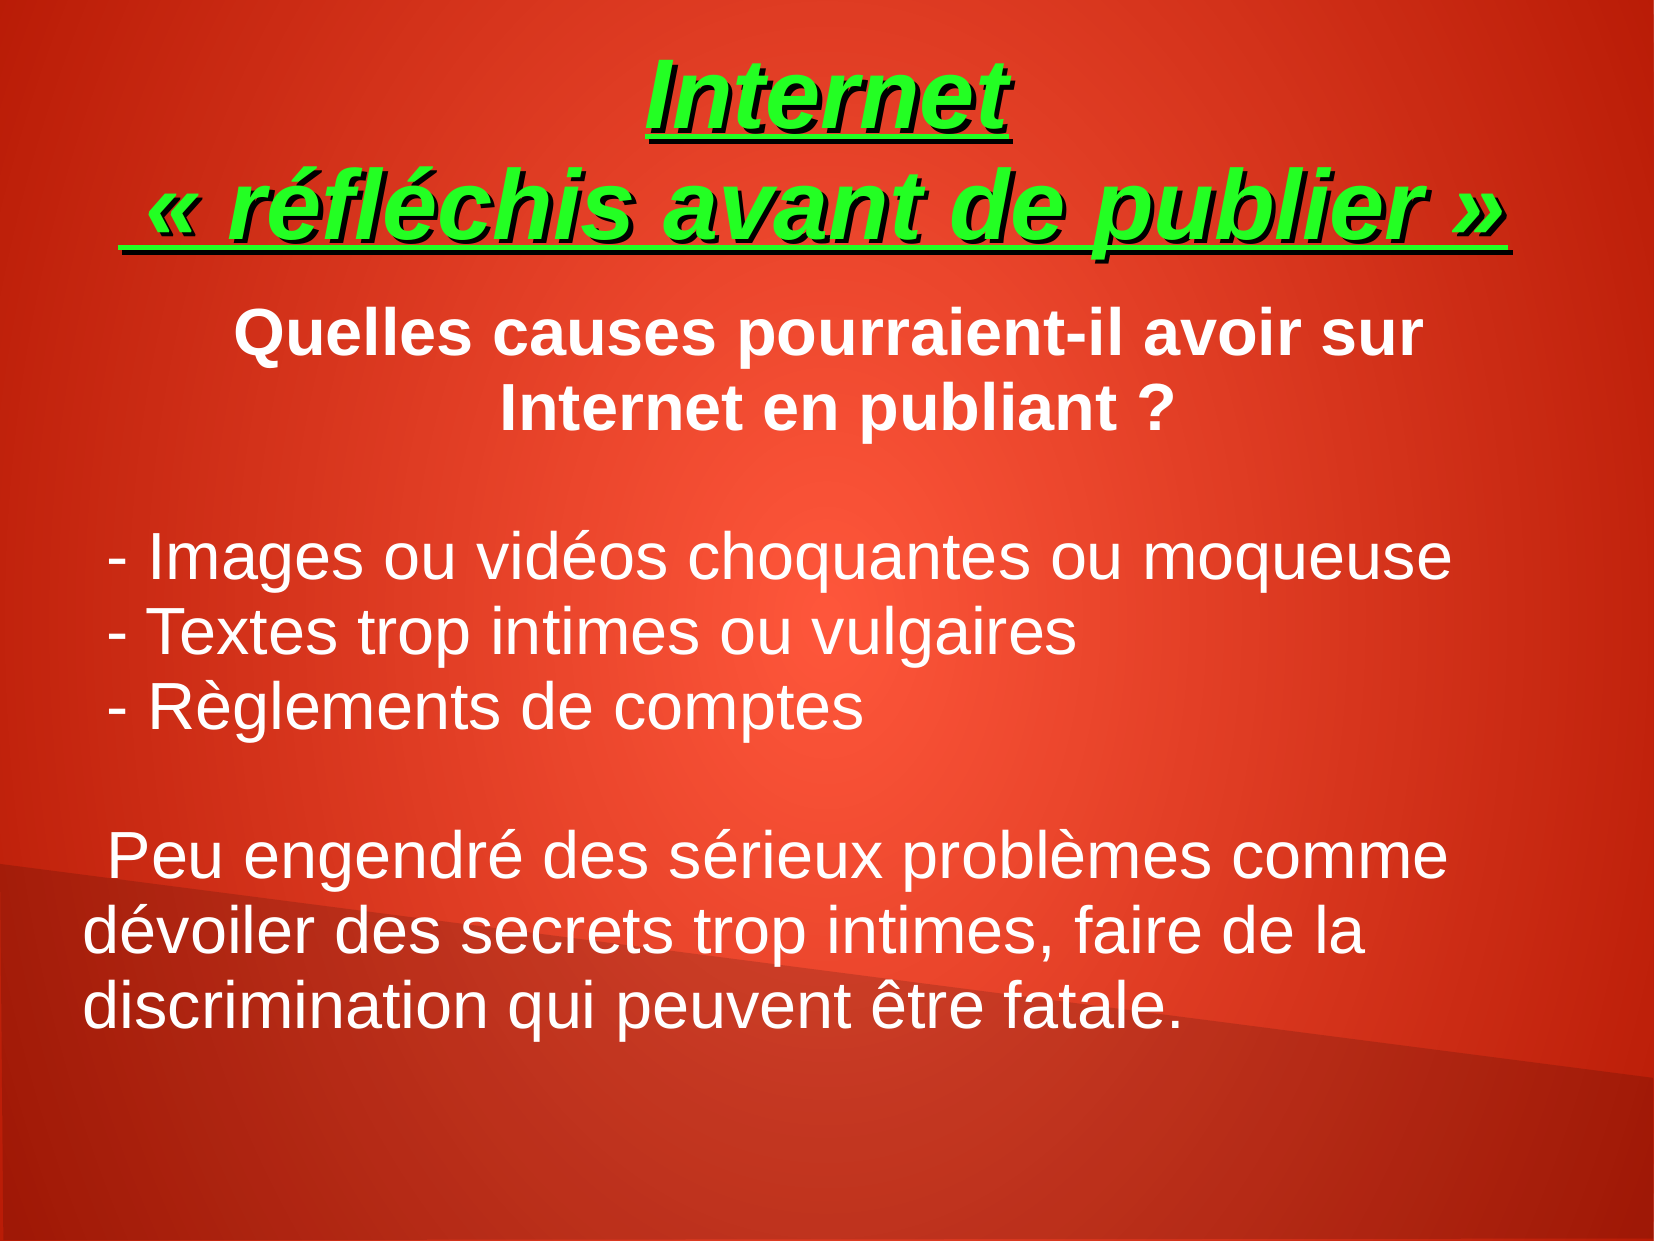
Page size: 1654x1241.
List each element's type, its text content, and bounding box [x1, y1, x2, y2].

title Internet « réfléchis avant de publier » [82, 38, 1571, 261]
subtitle Quelles causes pourraient-il avoir sur Internet en publiant ? - Images ou vidéos choquantes ou moqueuse - Textes trop intimes ou vulgaires - Règlements de comptes Peu engendré des sérieux problèmes comme dévoiler des secrets trop intimes, faire de la discrimination qui peuvent être fatale. [82, 295, 1571, 1118]
